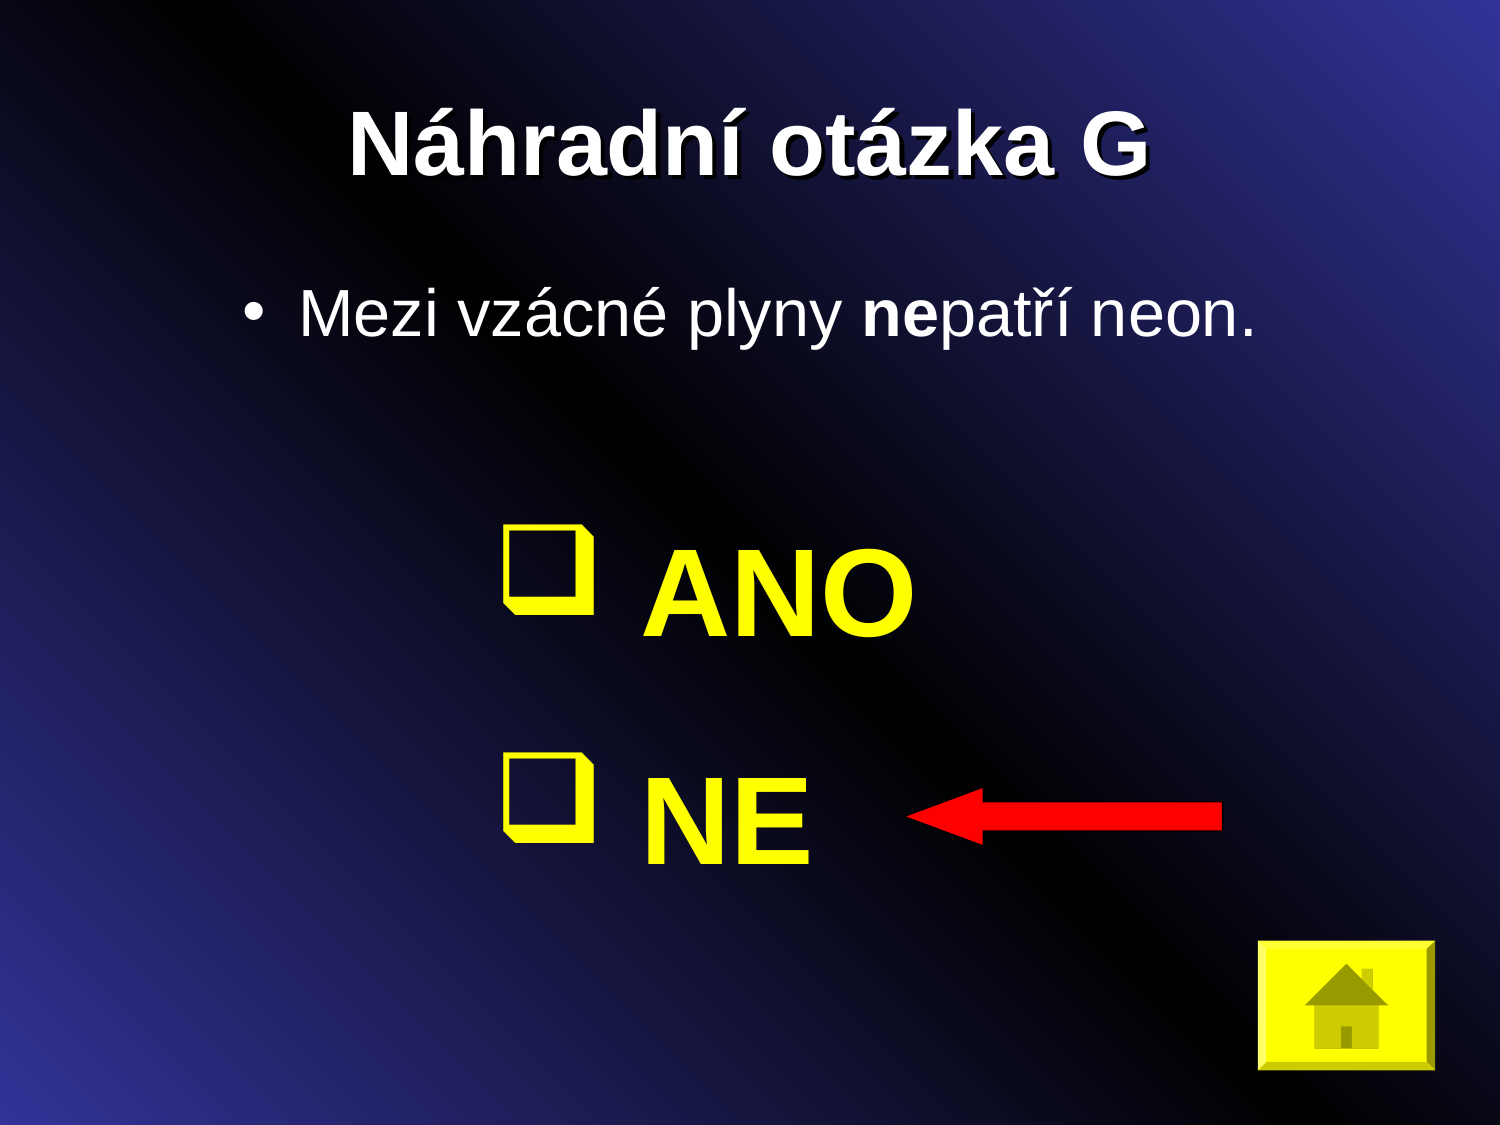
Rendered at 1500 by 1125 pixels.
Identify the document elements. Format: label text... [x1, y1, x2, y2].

text_box [1259, 940, 1436, 1071]
title Náhradní otázka G [75, 45, 1426, 233]
text_box ANO NE [478, 503, 975, 897]
list Mezi vzácné plyny nepatří neon. [75, 262, 1426, 398]
text_box [903, 786, 1223, 847]
